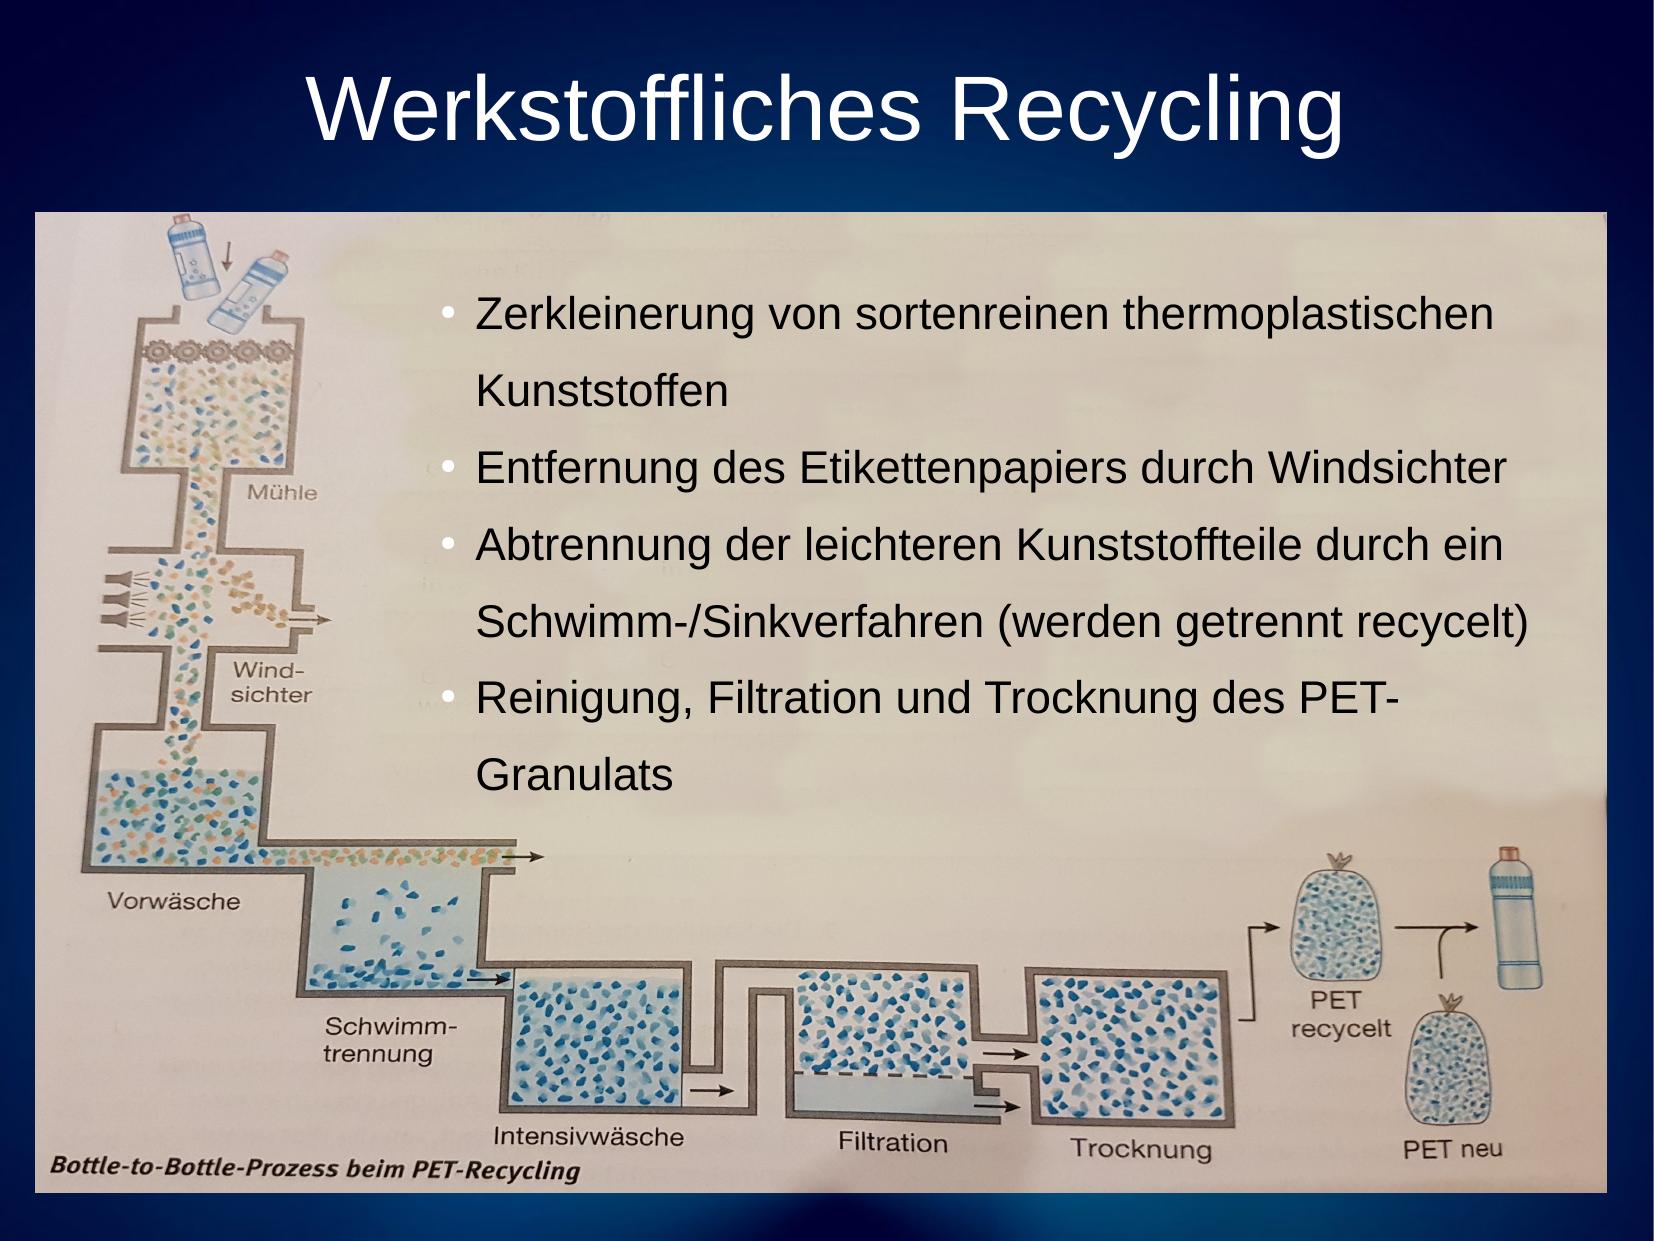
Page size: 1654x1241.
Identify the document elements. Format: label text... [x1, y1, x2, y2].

title Werkstoffliches Recycling [82, 5, 1571, 212]
picture [0, 0, 1654, 1241]
text_box Zerkleinerung von sortenreinen thermoplastischen Kunststoffen Entfernung des Etikettenpapiers durch Windsichter Abtrennung der leichteren Kunststoffteile durch ein Schwimm-/Sinkverfahren (werden getrennt recycelt) Reinigung, Filtration und Trocknung des PET-Granulats [425, 254, 1583, 934]
